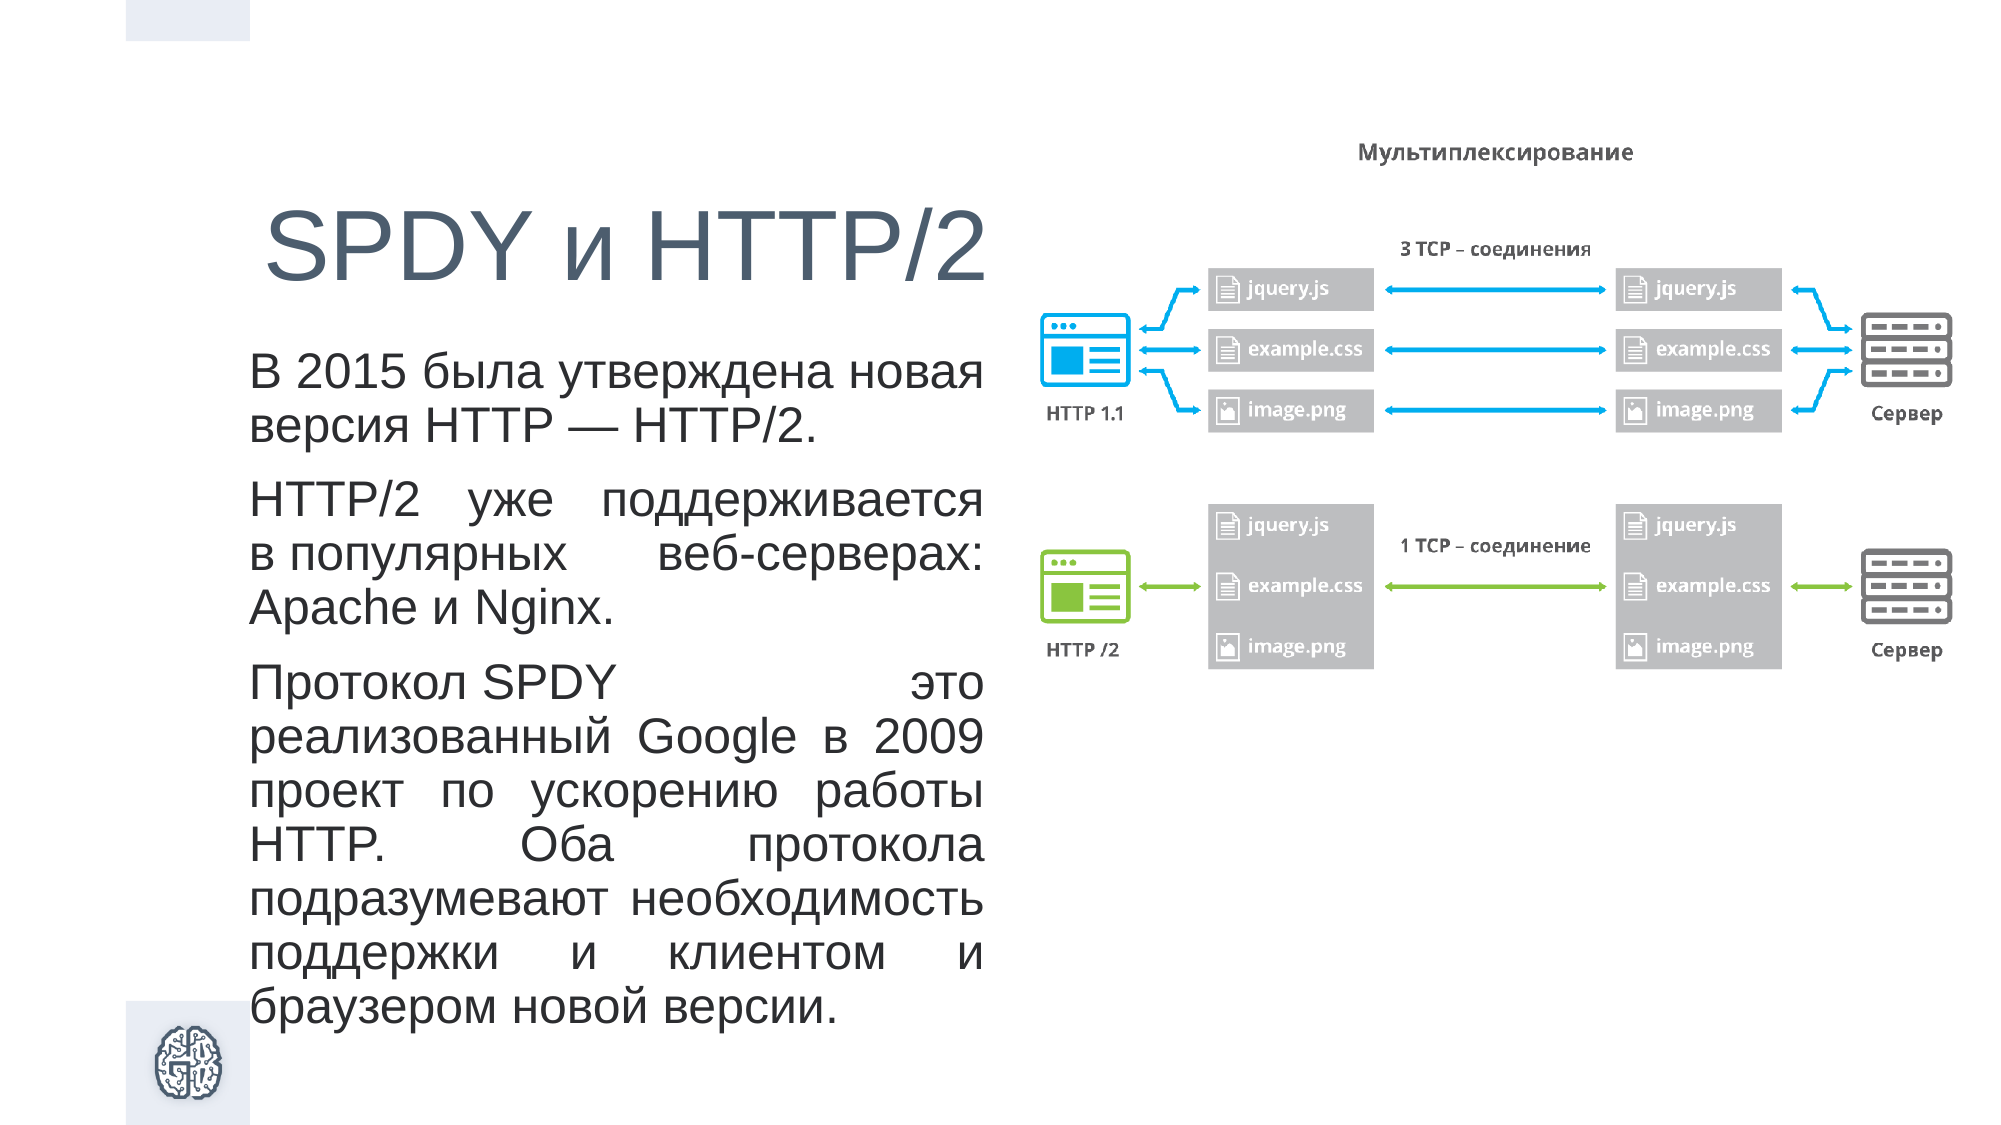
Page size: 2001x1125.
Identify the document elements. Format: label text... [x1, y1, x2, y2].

picture [144, 1016, 232, 1110]
picture [991, 76, 2000, 731]
title SPDY и HTTP/2 [248, 124, 1752, 372]
list В 2015 была утверждена новая версия HTTP — HTTP/2. HTTP/2 уже поддерживается в популярных веб-серверах: Apache и Nginx. Протокол SPDY это реализованный Google в 2009 проект по ускорению работы HTTP. Оба протокола подразумевают необходимость поддержки и клиентом и браузером новой версии. [234, 435, 1000, 945]
picture [1045, 372, 1125, 382]
